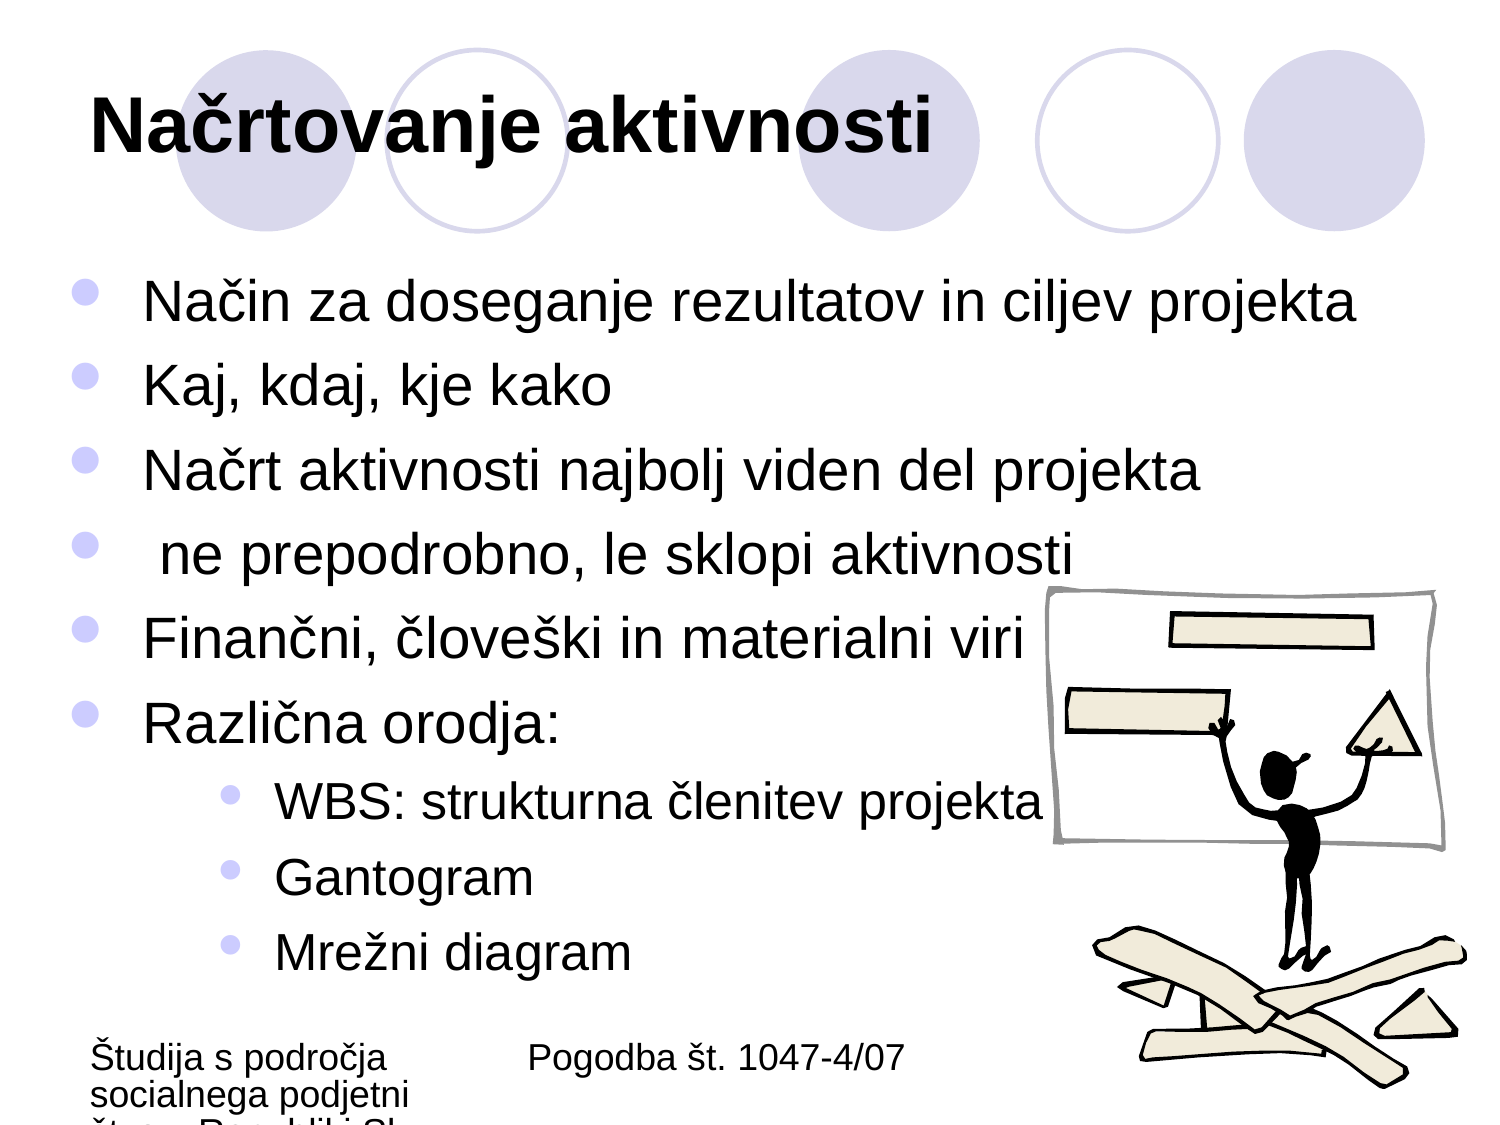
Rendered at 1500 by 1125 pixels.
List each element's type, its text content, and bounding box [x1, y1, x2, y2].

picture [1044, 586, 1467, 1089]
list Način za doseganje rezultatov in ciljev projekta Kaj, kdaj, kje kako Načrt aktivnosti najbolj viden del projekta ne prepodrobno, le sklopi aktivnosti Finančni, človeški in materialni viri Različna orodja: WBS: strukturna členitev projekta Gantogram Mrežni diagram [53, 255, 1471, 1066]
title Načrtovanje aktivnosti [75, 45, 1426, 197]
